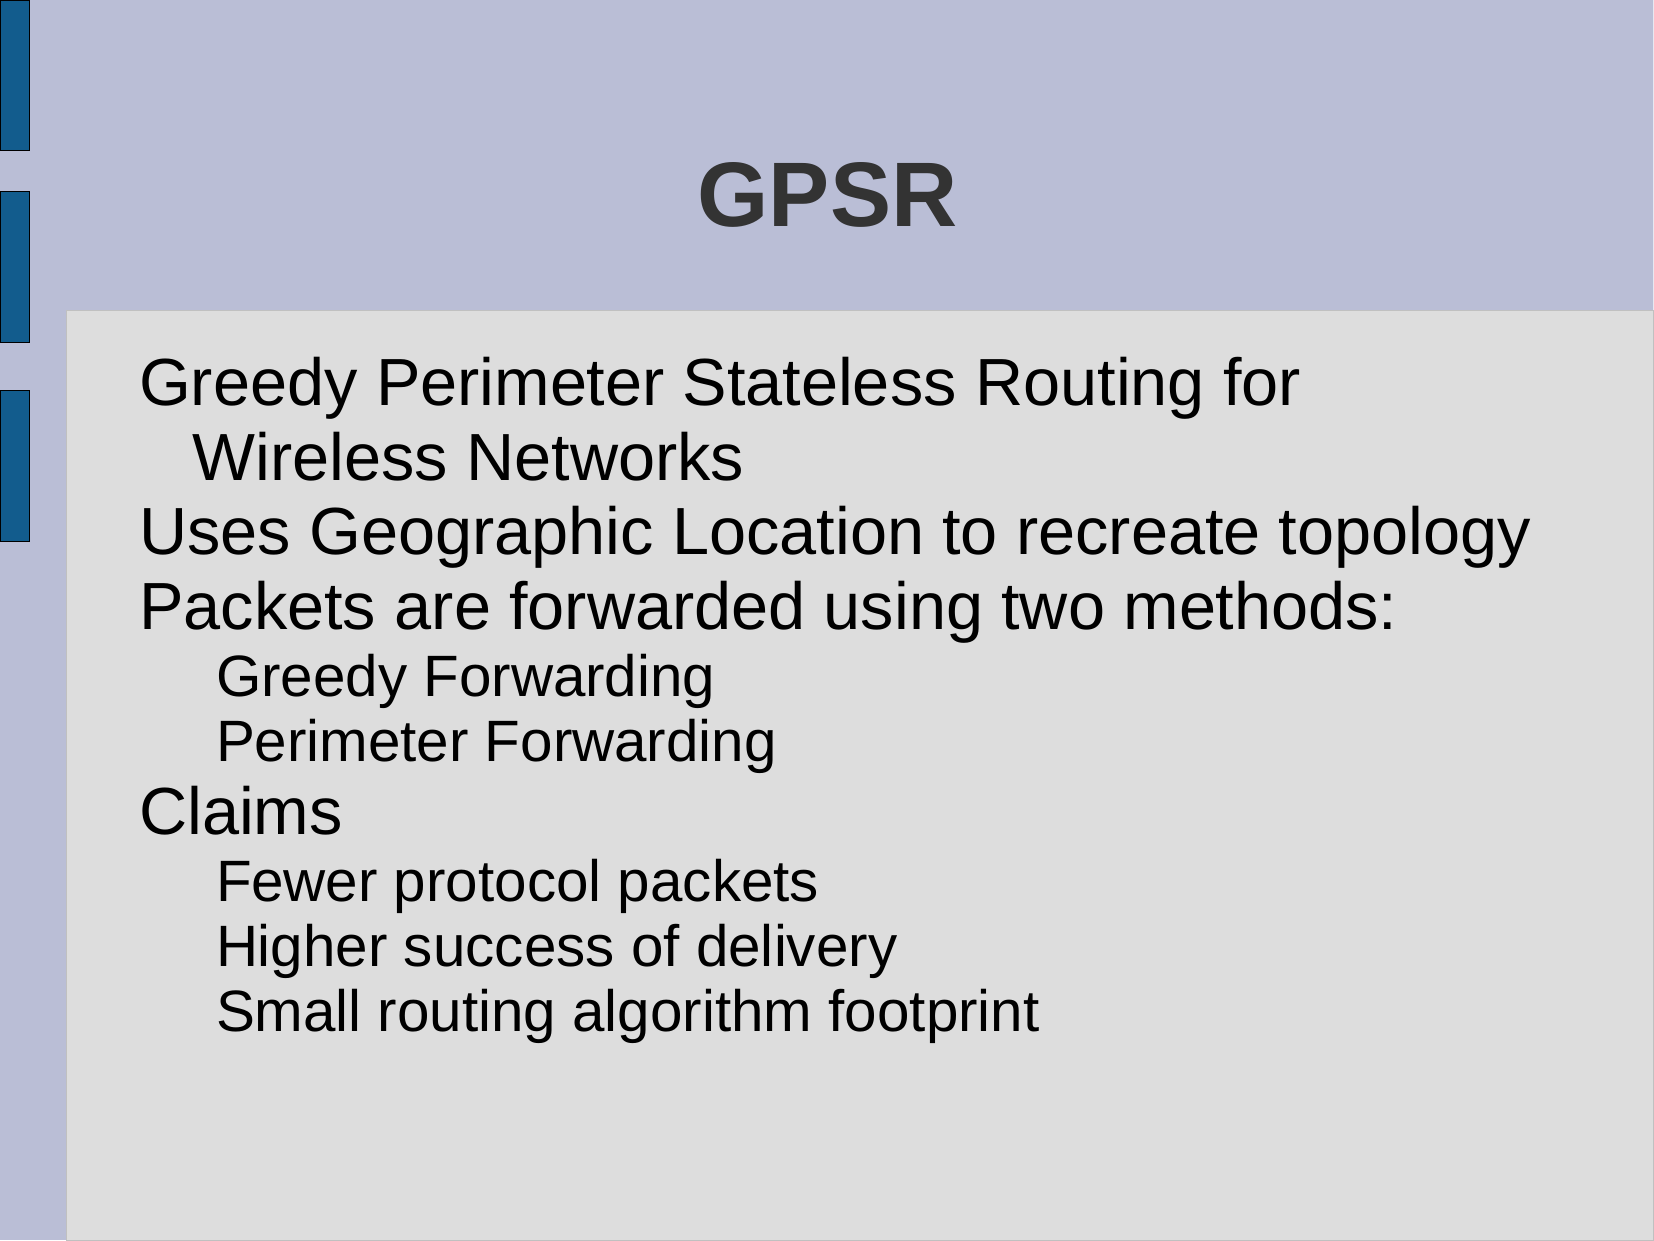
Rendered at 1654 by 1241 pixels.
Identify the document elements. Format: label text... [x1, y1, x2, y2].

list Greedy Perimeter Stateless Routing for Wireless Networks Uses Geographic Location to recreate topology Packets are forwarded using two methods: Greedy Forwarding Perimeter Forwarding Claims Fewer protocol packets Higher success of delivery Small routing algorithm footprint [121, 344, 1534, 1127]
title GPSR [121, 91, 1534, 299]
